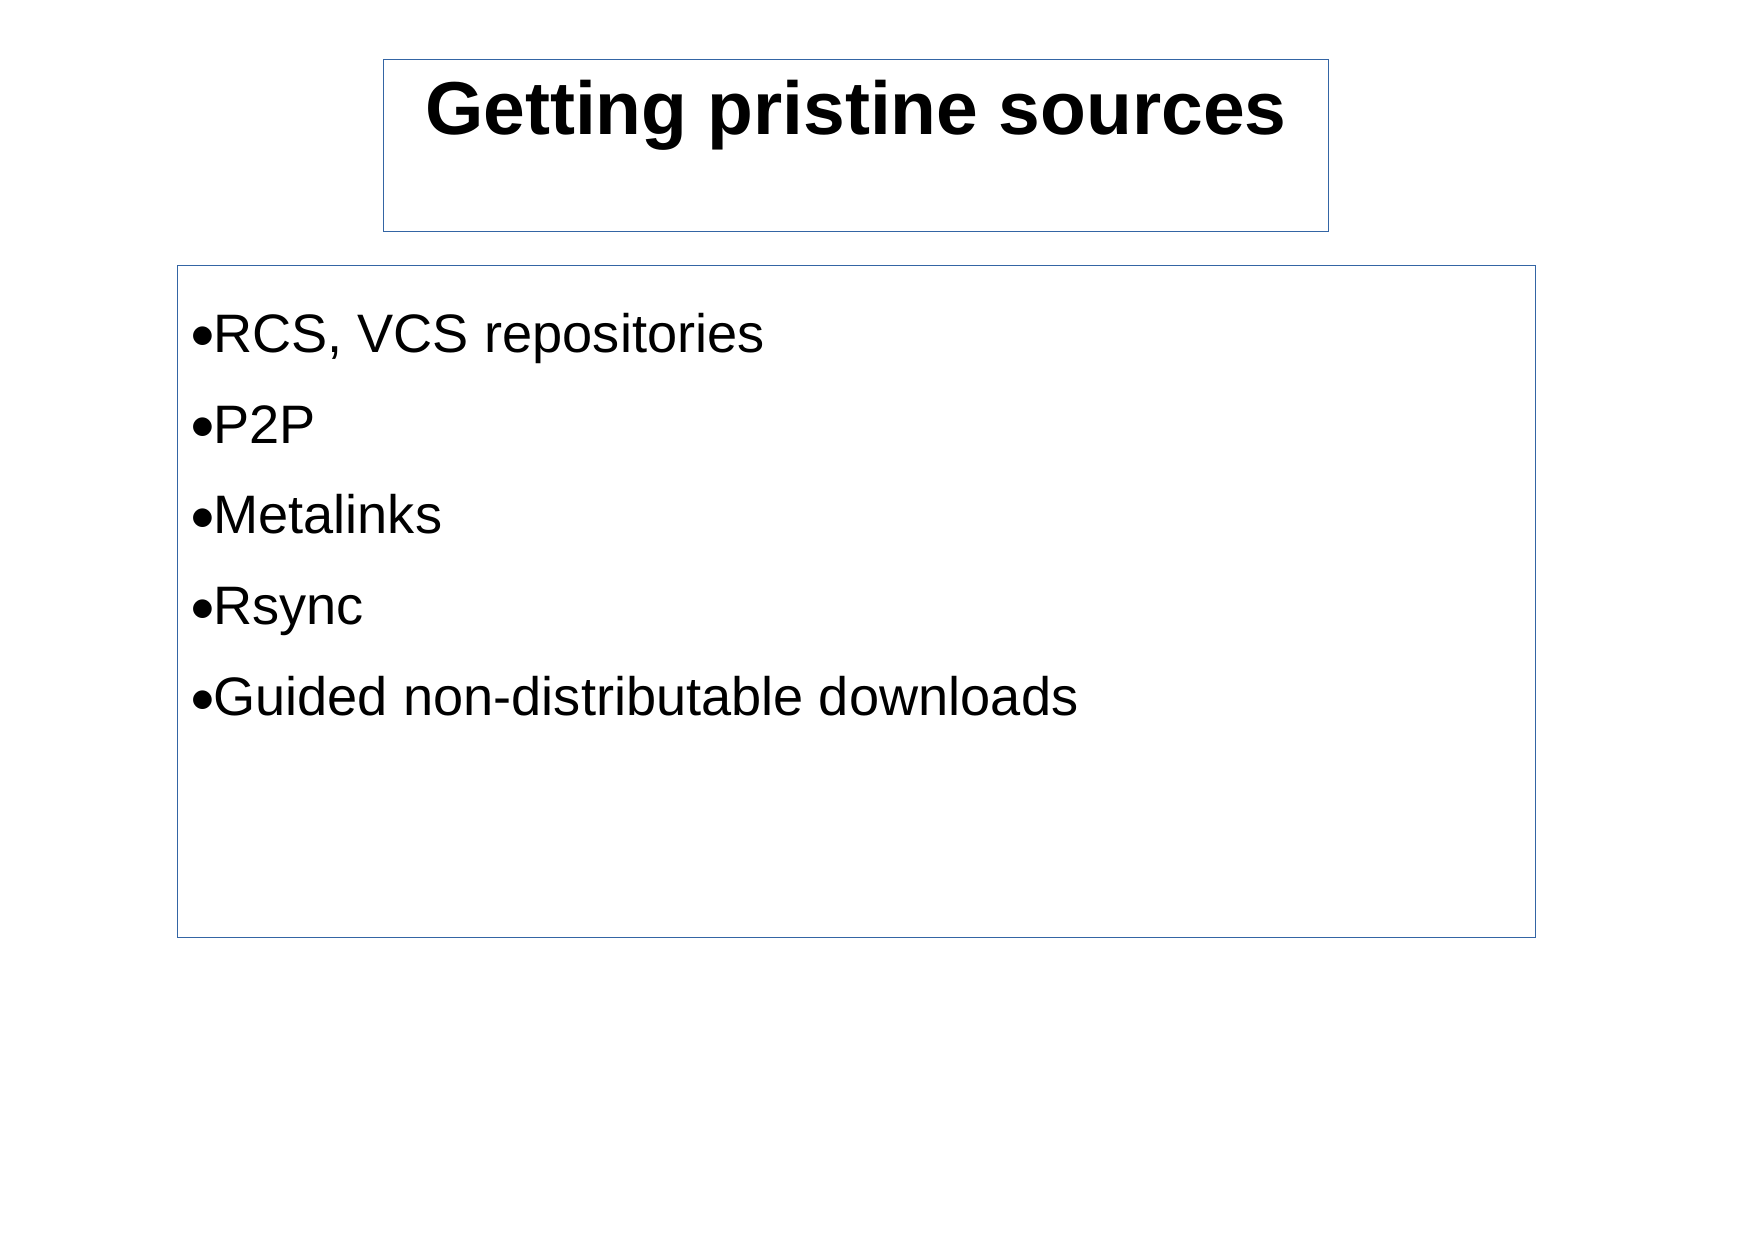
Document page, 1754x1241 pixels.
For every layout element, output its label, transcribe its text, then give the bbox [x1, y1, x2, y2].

text_box Getting pristine sources [383, 59, 1329, 232]
text_box RCS, VCS repositories P2P Metalinks Rsync Guided non-distributable downloads [177, 265, 1536, 938]
